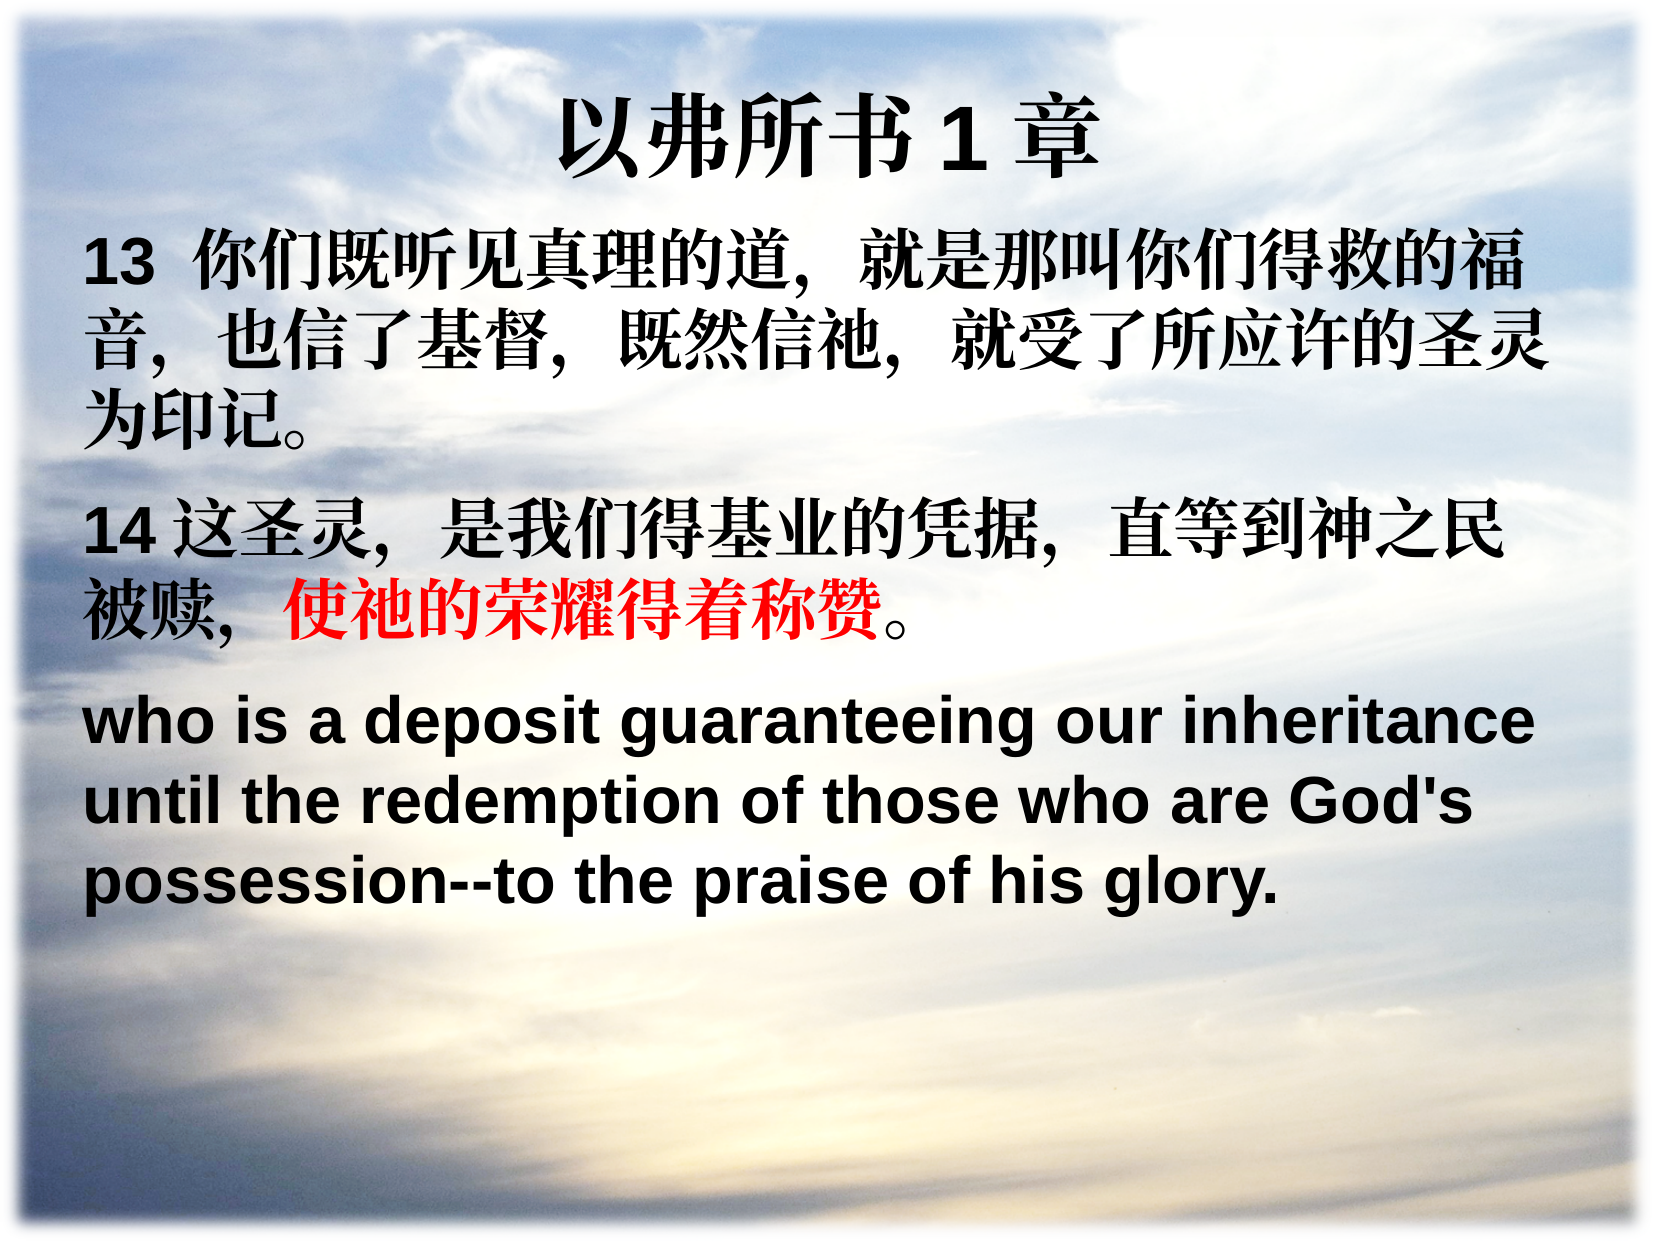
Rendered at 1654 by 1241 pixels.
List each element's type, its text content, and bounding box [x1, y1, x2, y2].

list 13 你们既听见真理的道，就是那叫你们得救的福音，也信了基督，既然信祂，就受了所应许的圣灵为印记。 14这圣灵，是我们得基业的凭据，直等到神之民被赎，使祂的荣耀得着称赞。 who is a deposit guaranteeing our inheritance until the redemption of those who are God's possession--to the praise of his glory. [82, 217, 1571, 1109]
picture [0, 0, 1654, 1241]
title 以弗所书1章 [82, 49, 1571, 217]
